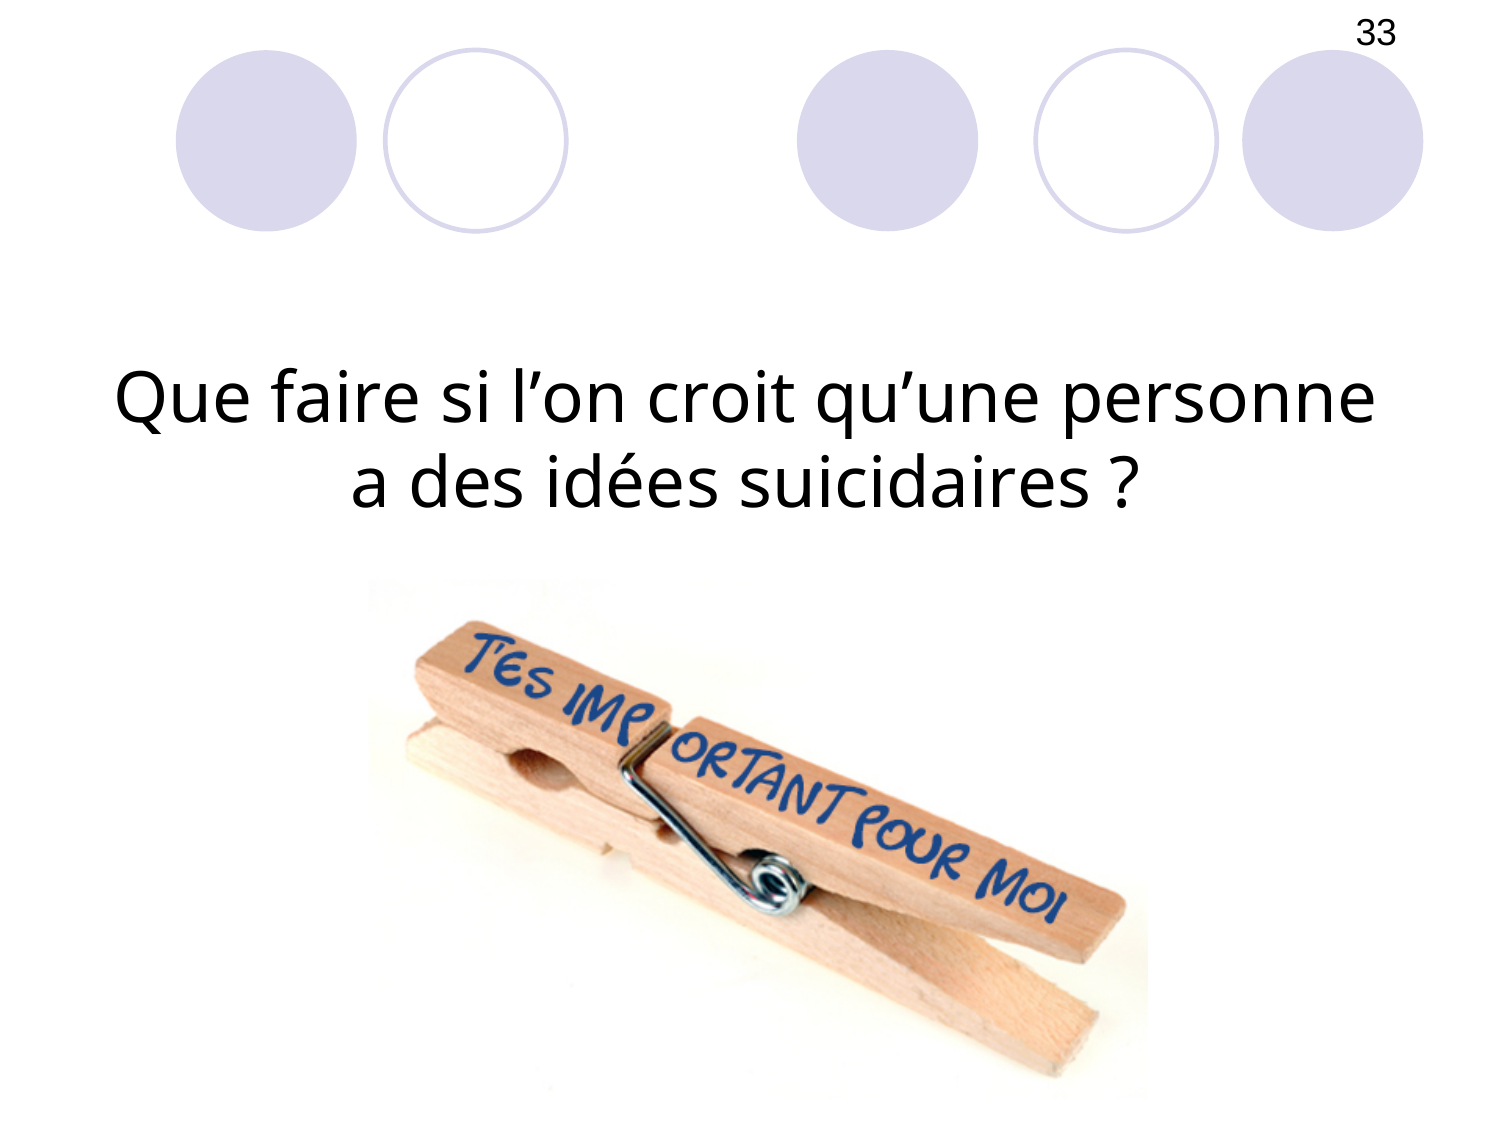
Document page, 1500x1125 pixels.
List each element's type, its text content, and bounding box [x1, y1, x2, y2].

title Que faire si l’on croit qu’une personne a des idées suicidaires ? [70, 344, 1421, 520]
picture [366, 575, 1148, 1099]
